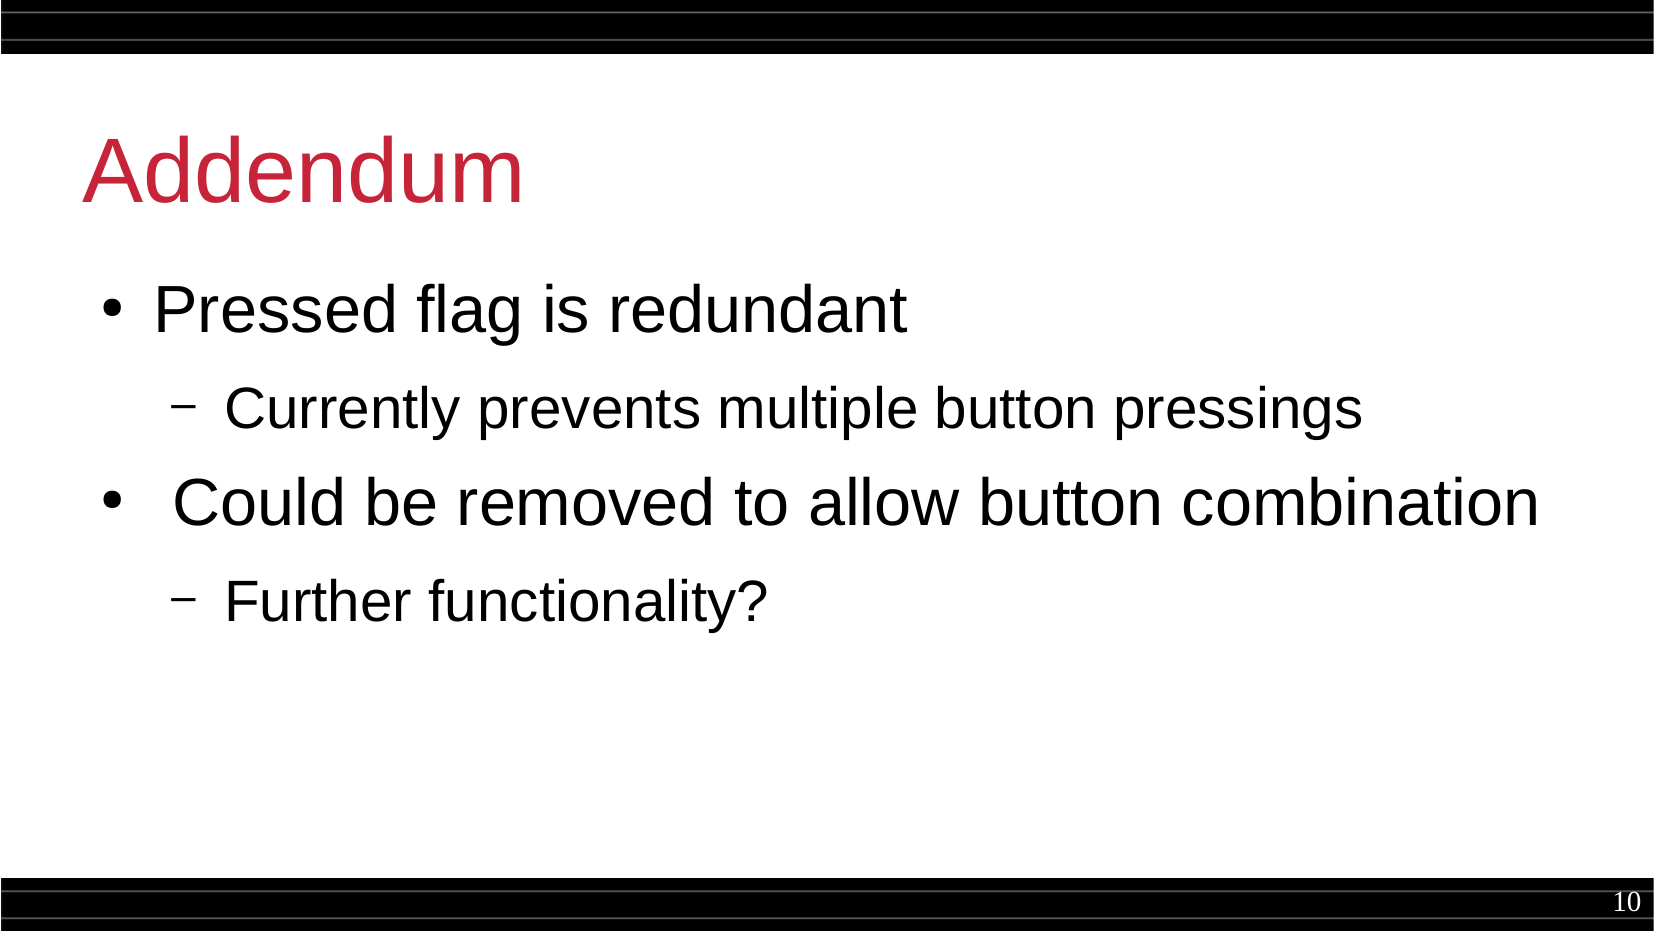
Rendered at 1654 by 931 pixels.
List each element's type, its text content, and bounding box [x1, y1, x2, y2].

picture [1, 0, 1654, 54]
list Pressed flag is redundant Currently prevents multiple button pressings Could be removed to allow button combination Further functionality? [82, 271, 1571, 758]
title Addendum [82, 92, 1571, 249]
picture [1, 878, 1654, 931]
